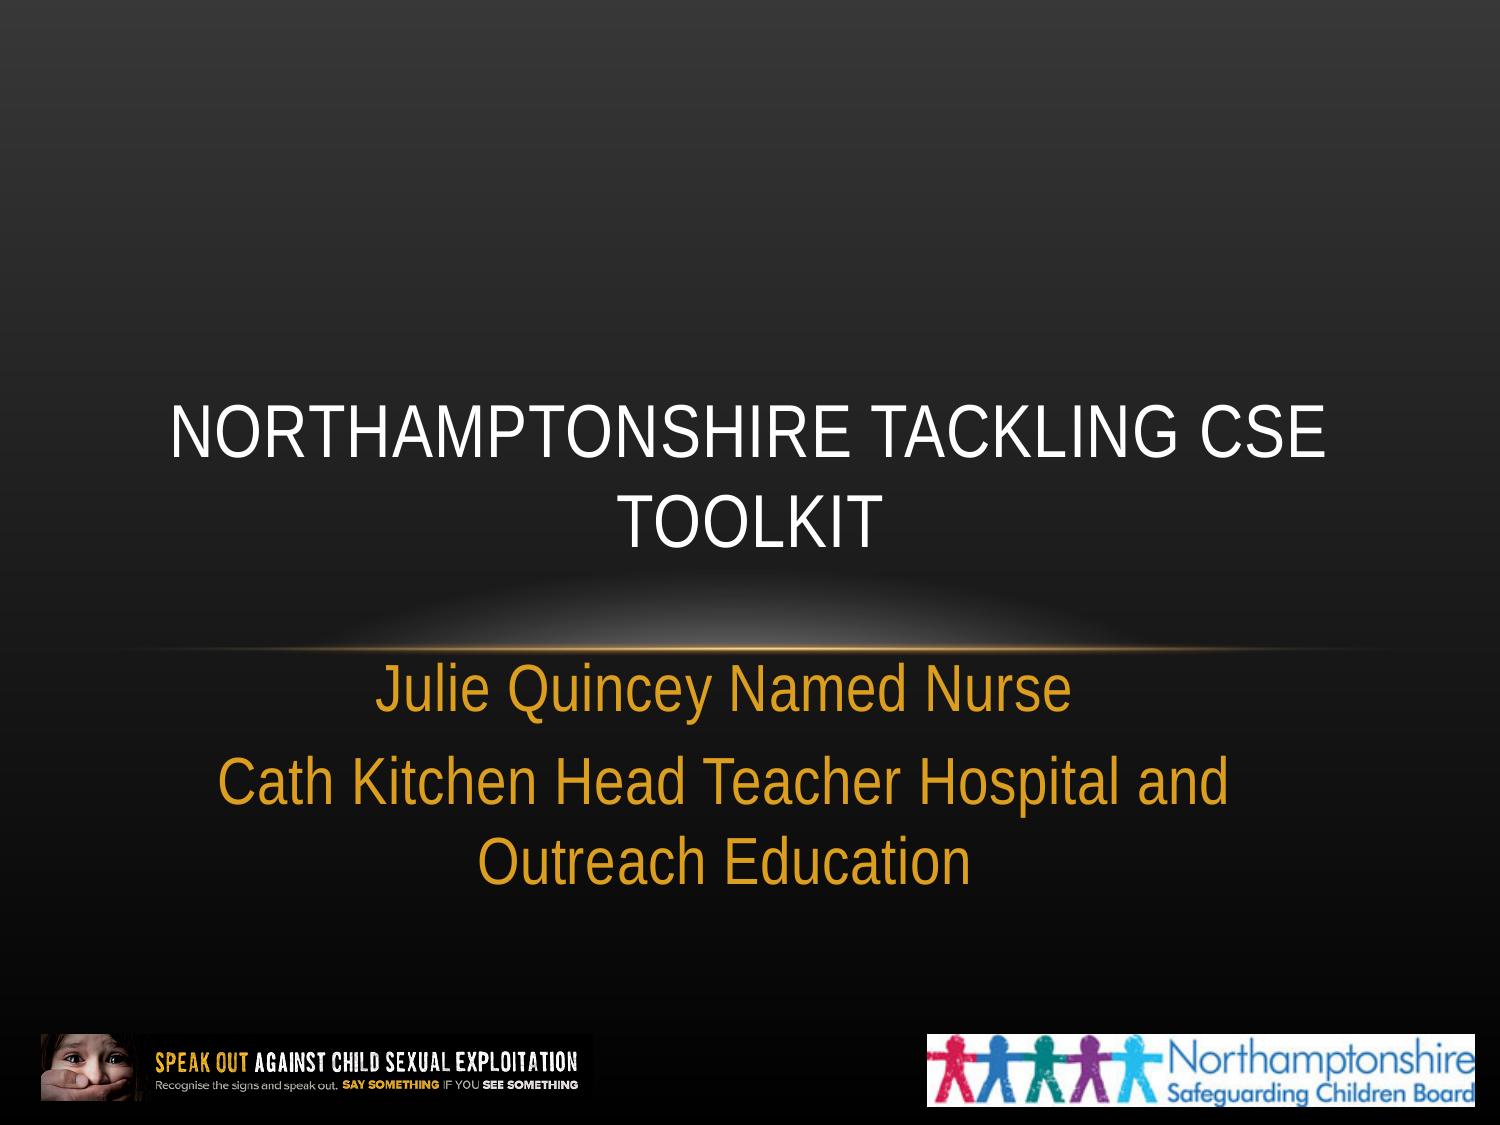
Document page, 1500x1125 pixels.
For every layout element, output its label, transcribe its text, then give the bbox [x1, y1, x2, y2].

picture [41, 1035, 594, 1102]
subtitle Julie Quincey Named Nurse Cath Kitchen Head Teacher Hospital and Outreach Education [200, 637, 1251, 925]
title Northamptonshire Tackling CSE Toolkit [112, 329, 1388, 571]
picture [927, 1035, 1475, 1107]
